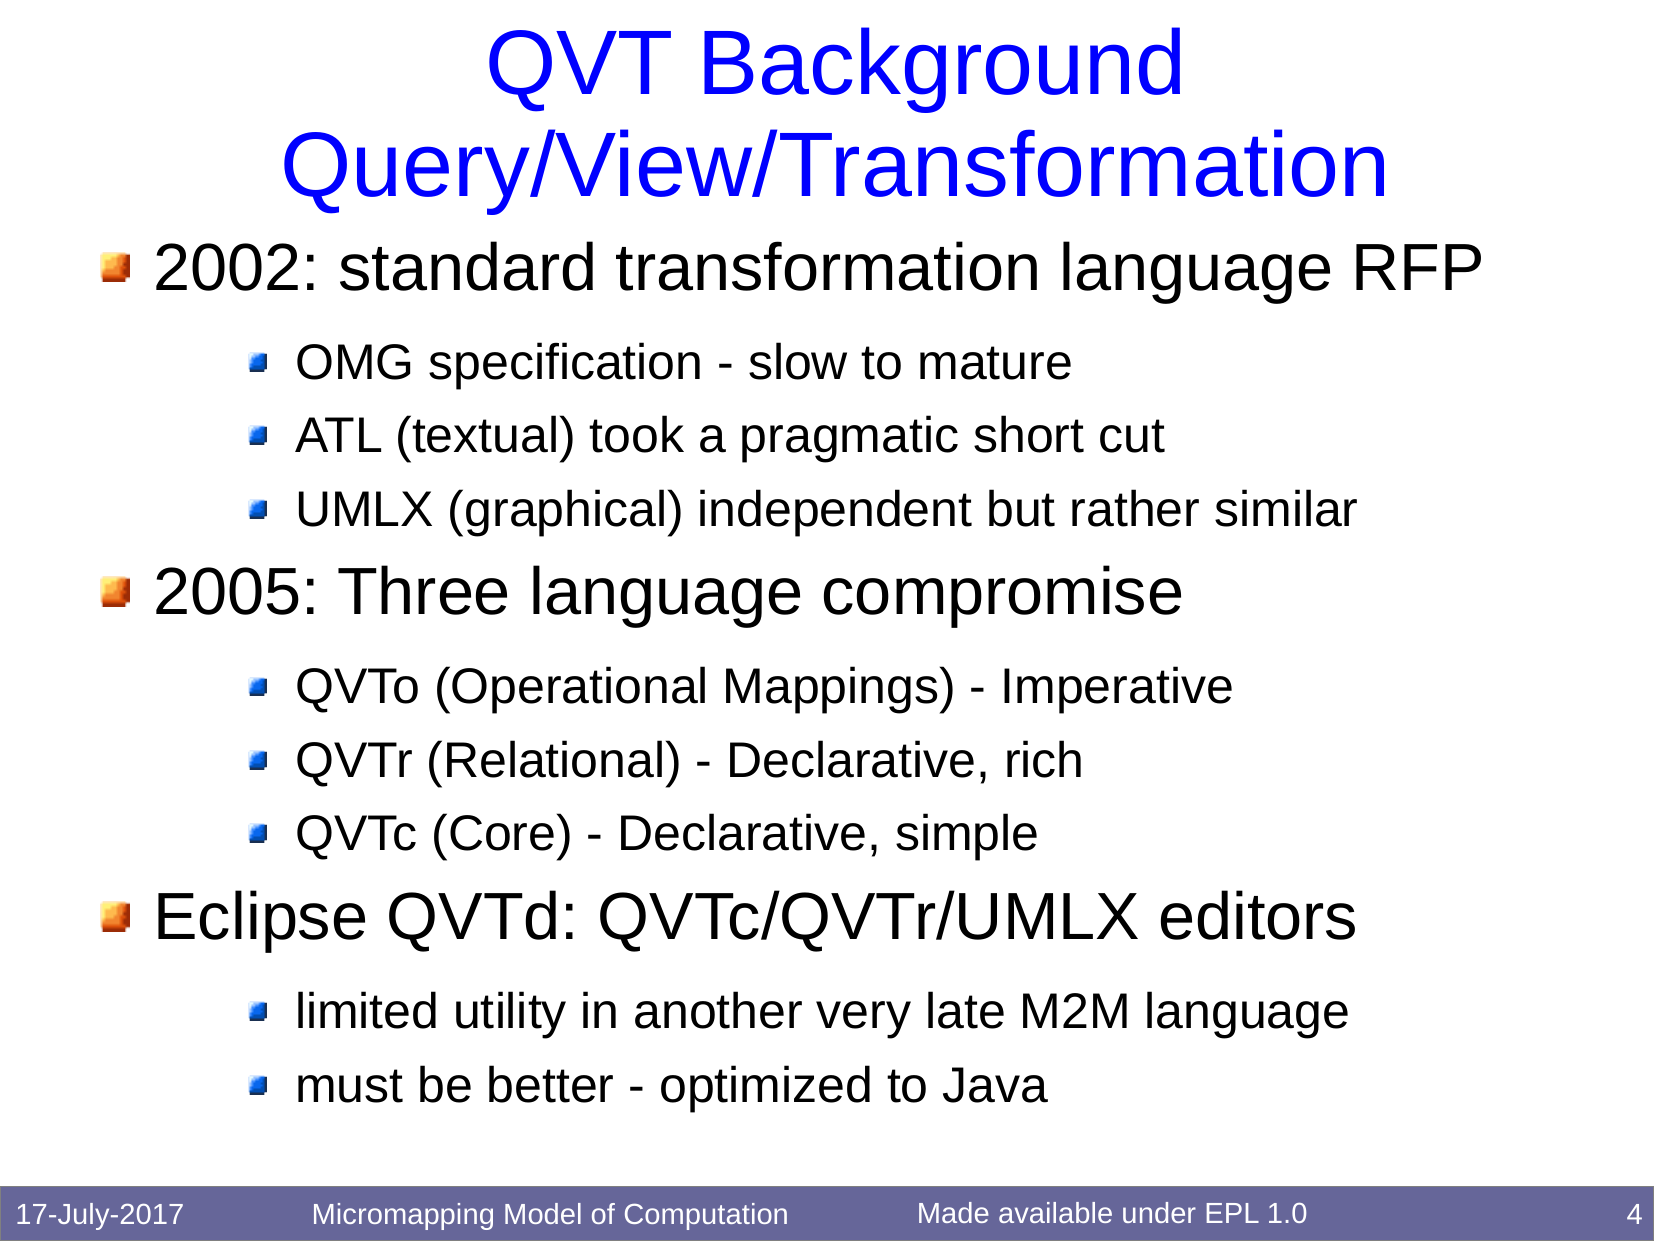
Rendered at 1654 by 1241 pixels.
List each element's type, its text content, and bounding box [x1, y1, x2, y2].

list 2002: standard transformation language RFP OMG specification - slow to mature ATL (textual) took a pragmatic short cut UMLX (graphical) independent but rather similar 2005: Three language compromise QVTo (Operational Mappings) - Imperative QVTr (Relational) - Declarative, rich QVTc (Core) - Declarative, simple Eclipse QVTd: QVTc/QVTr/UMLX editors limited utility in another very late M2M language must be better - optimized to Java [82, 229, 1571, 1113]
title QVT Background Query/View/Transformation [92, 10, 1581, 218]
